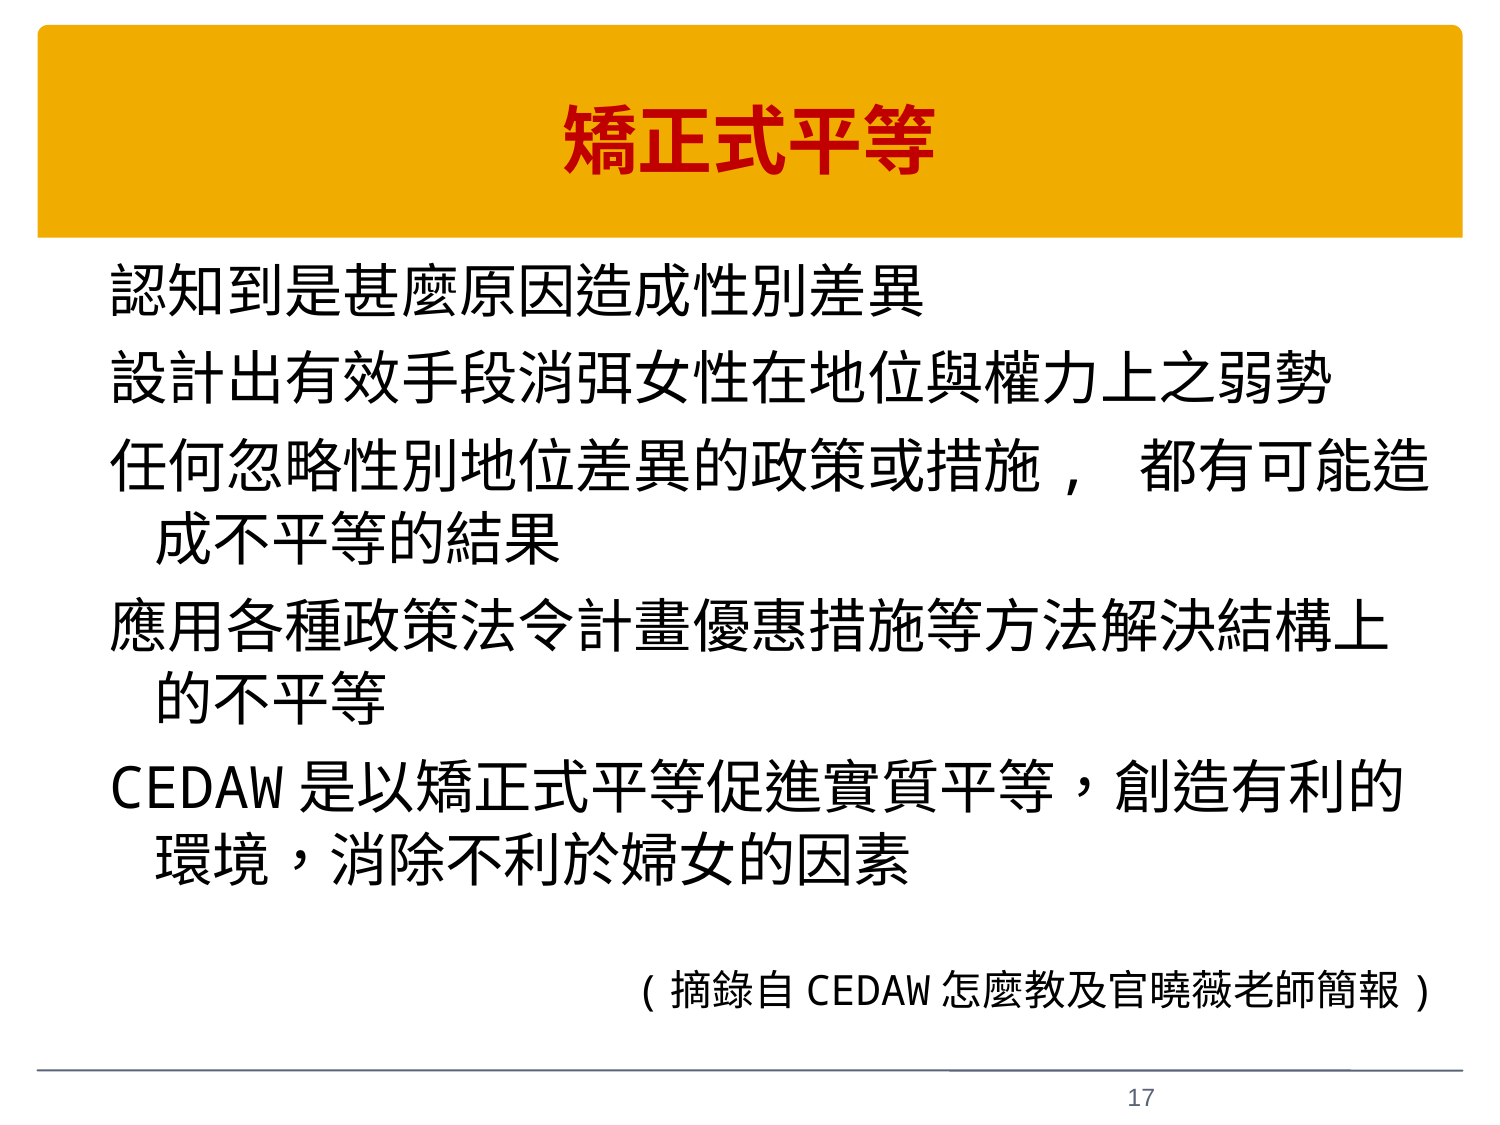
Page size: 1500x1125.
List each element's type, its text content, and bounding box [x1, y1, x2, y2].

text_box <編號> [1112, 1069, 1463, 1123]
list 認知到是甚麼原因造成性別差異 設計出有效手段消弭女性在地位與權力上之弱勢 任何忽略性別地位差異的政策或措施, 都有可能造成不平等的結果 應用各種政策法令計畫優惠措施等方法解決結構上的不平等 CEDAW是以矯正式平等促進實質平等，創造有利的環境，消除不利於婦女的因素 (摘錄自CEDAW怎麼教及官曉薇老師簡報) [50, 243, 1451, 1051]
title 矯正式平等 [50, 45, 1451, 233]
